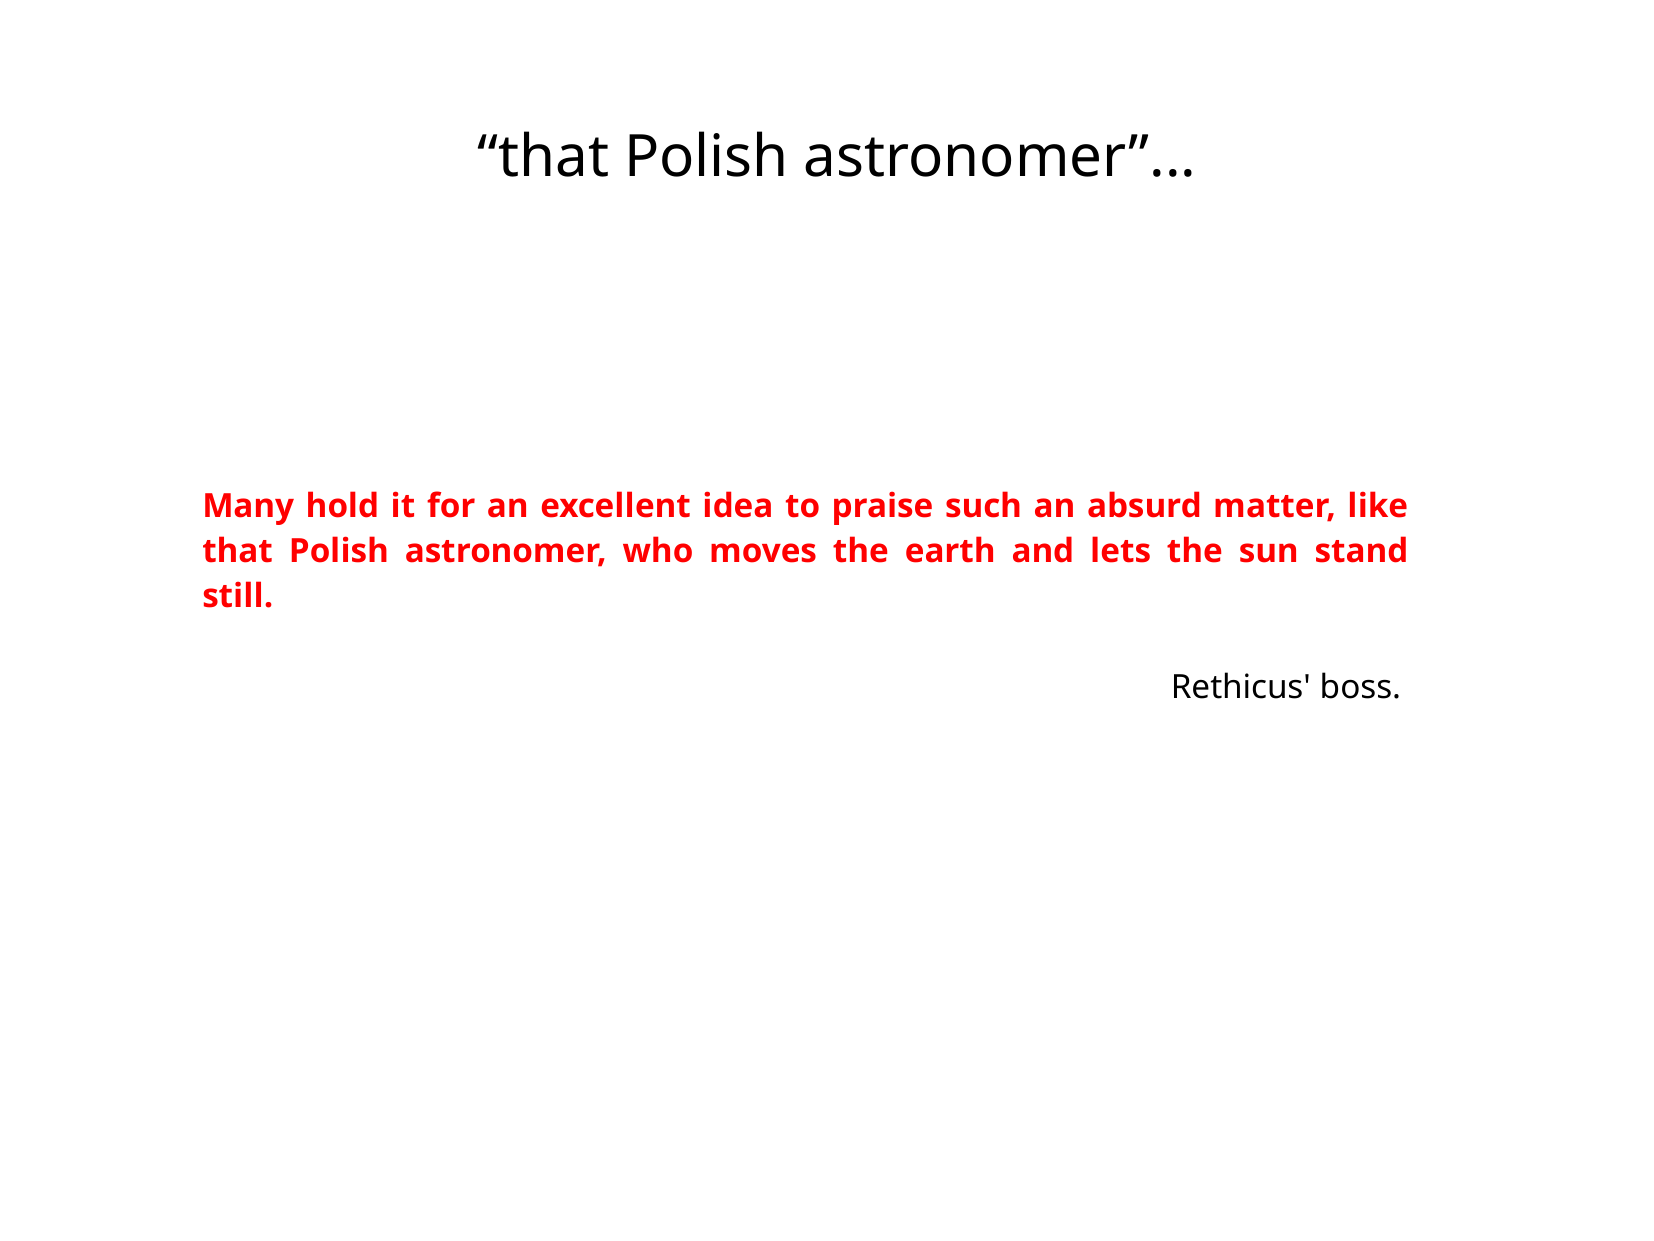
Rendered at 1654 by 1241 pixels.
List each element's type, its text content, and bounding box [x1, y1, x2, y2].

text_box Many hold it for an excellent idea to praise such an absurd matter, like that Polish astronomer, who moves the earth and lets the sun stand still. Rethicus' boss. [187, 474, 1426, 788]
title “that Polish astronomer”... [82, 49, 1571, 257]
